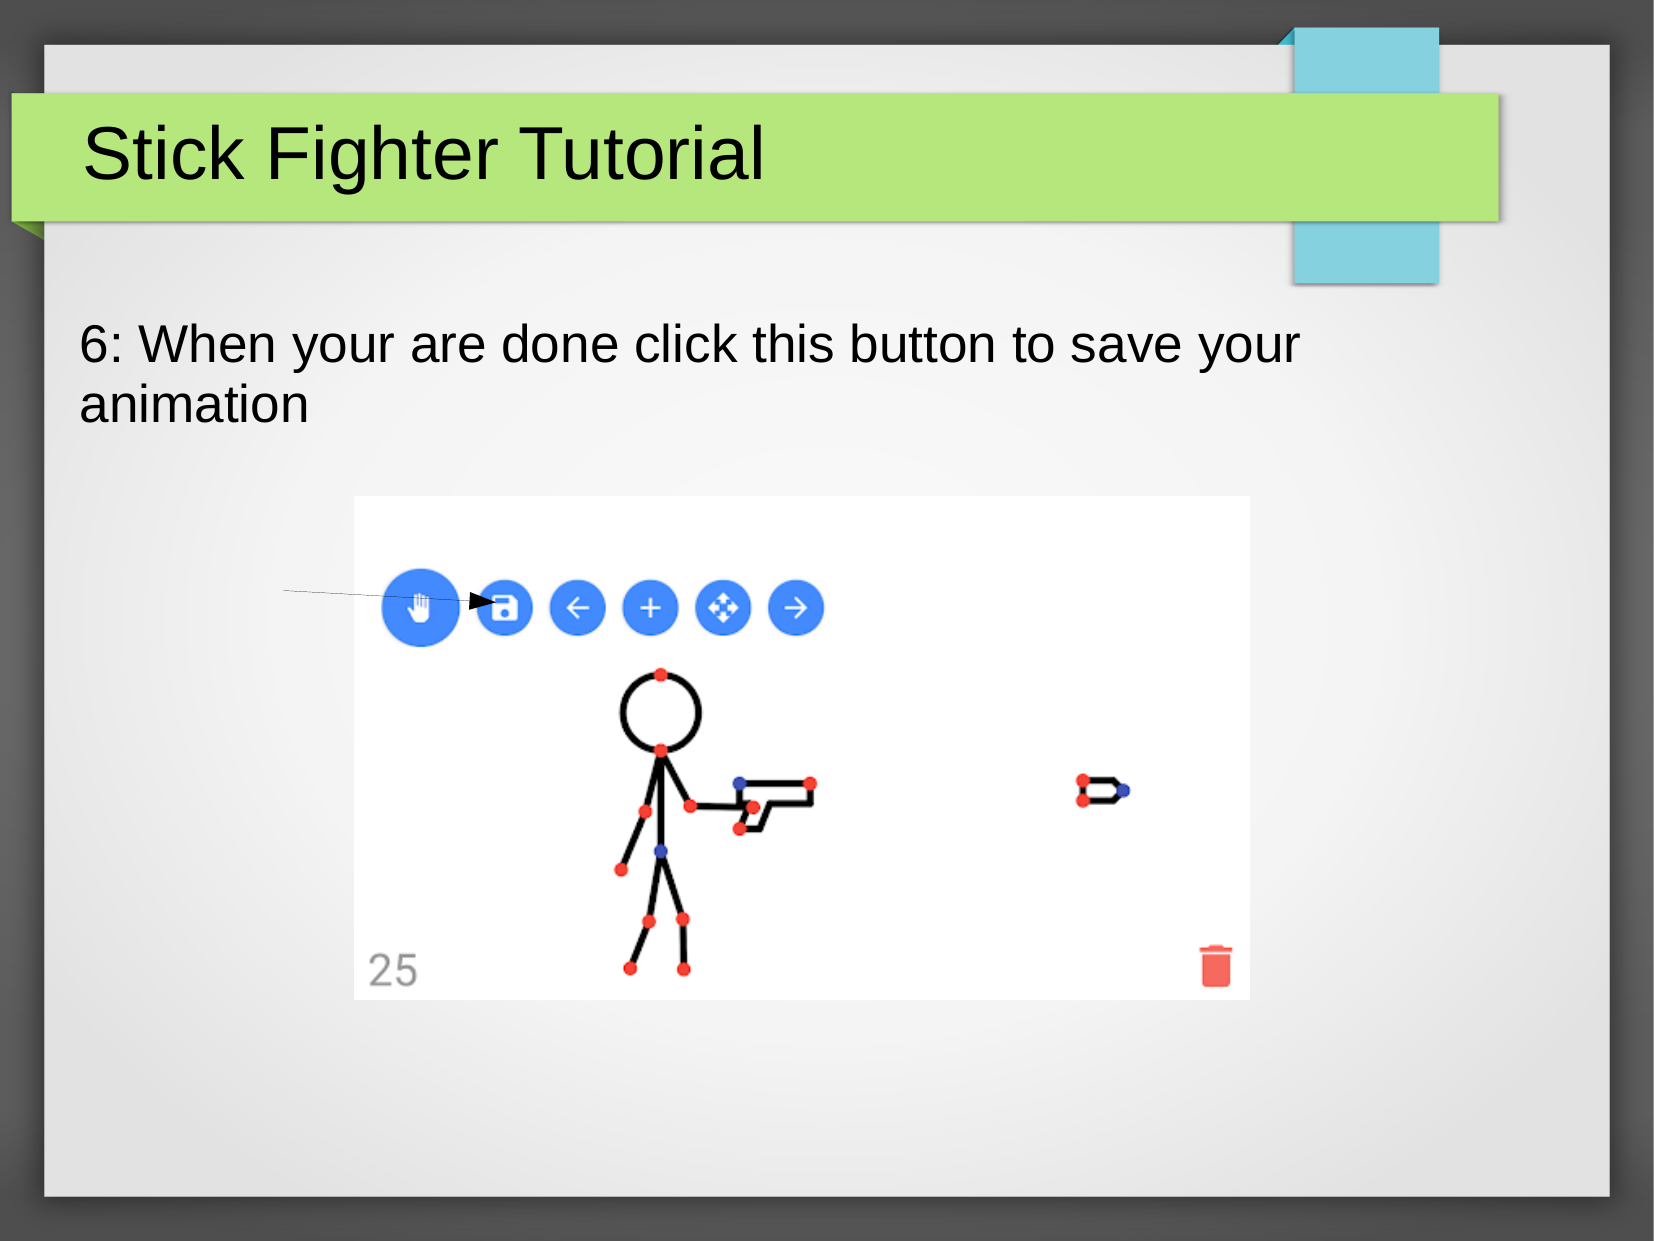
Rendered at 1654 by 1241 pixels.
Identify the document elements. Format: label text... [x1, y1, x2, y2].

title Stick Fighter Tutorial [82, 94, 1264, 213]
text_box 6: When your are done click this button to save your animation [65, 314, 1418, 438]
picture [0, 0, 1654, 1241]
